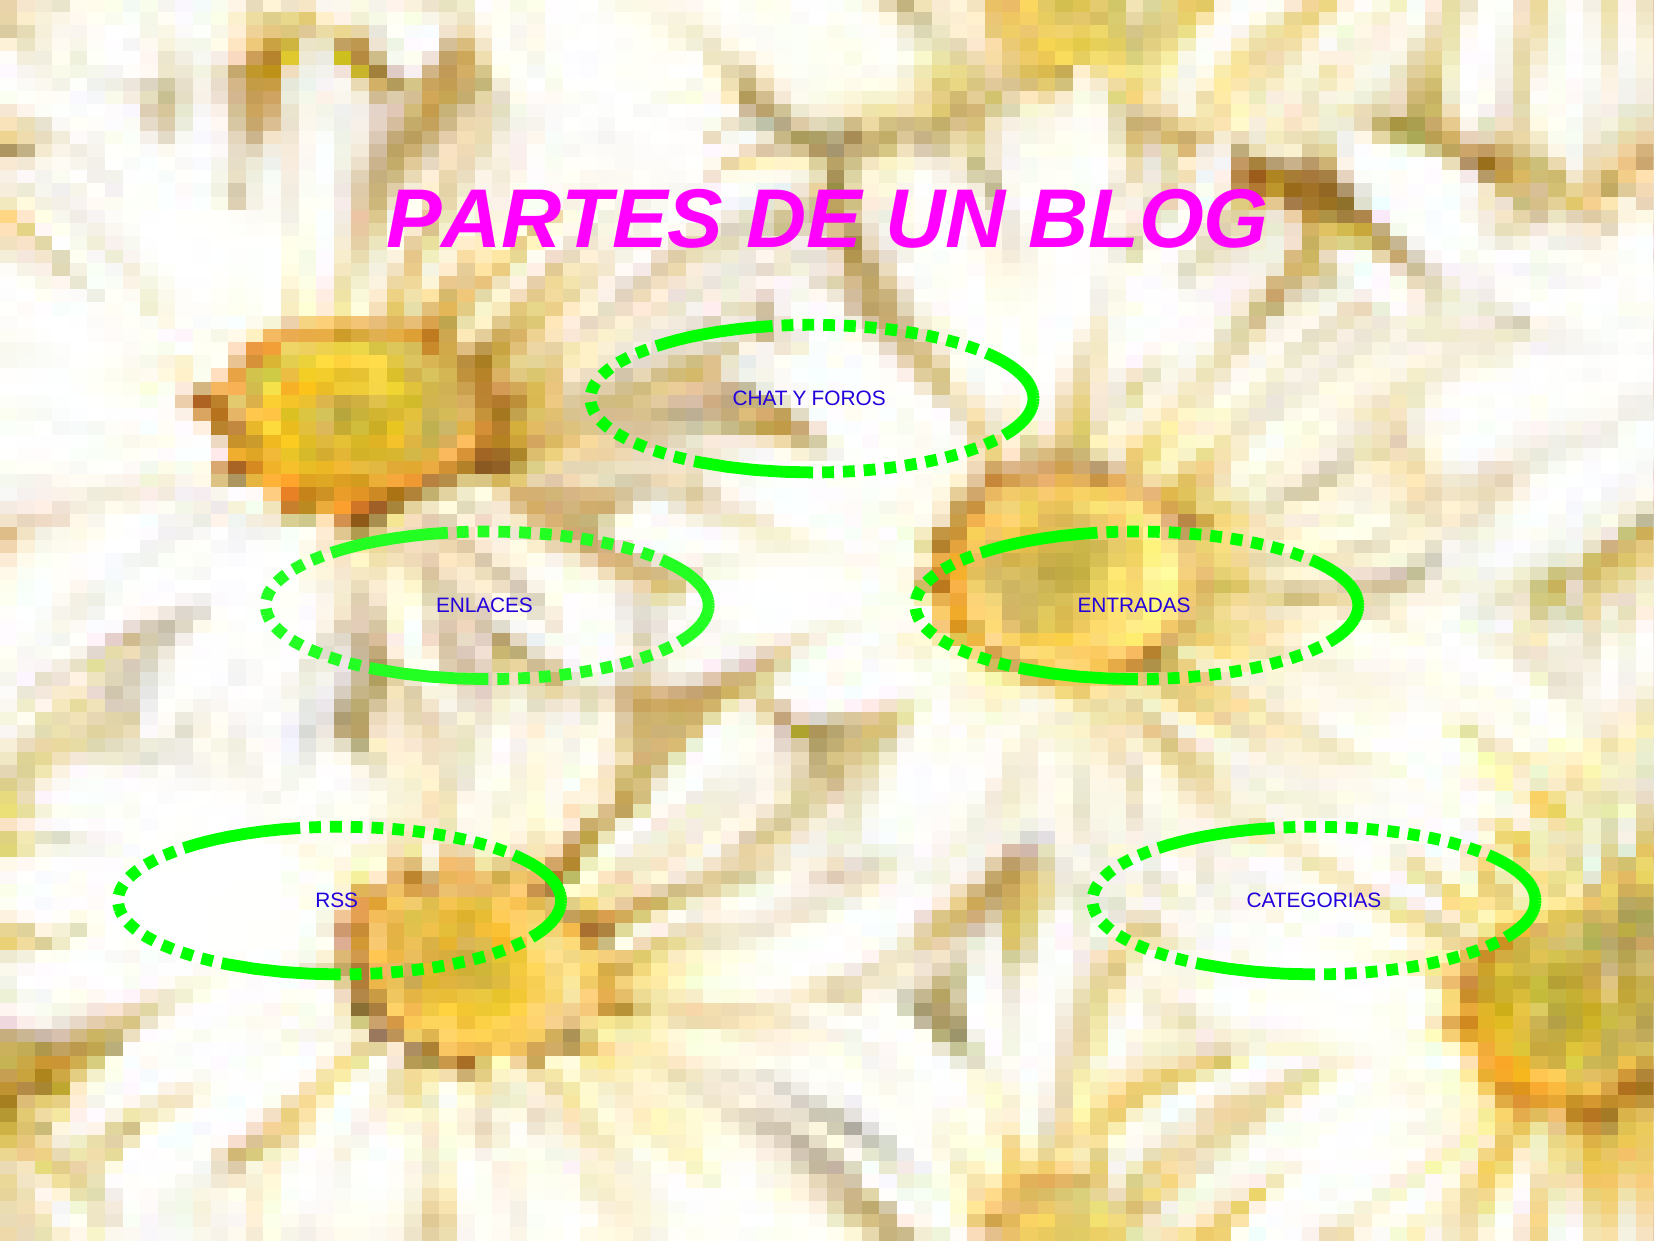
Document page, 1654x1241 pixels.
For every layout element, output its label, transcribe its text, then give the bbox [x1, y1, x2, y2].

picture [0, 0, 1654, 1241]
text_box CATEGORIAS [1092, 826, 1536, 975]
text_box ENTRADAS [915, 531, 1359, 680]
text_box ENLACES [265, 531, 709, 680]
title PARTES DE UN BLOG [121, 114, 1534, 322]
text_box CHAT Y FOROS [590, 324, 1034, 473]
text_box RSS [118, 826, 562, 975]
